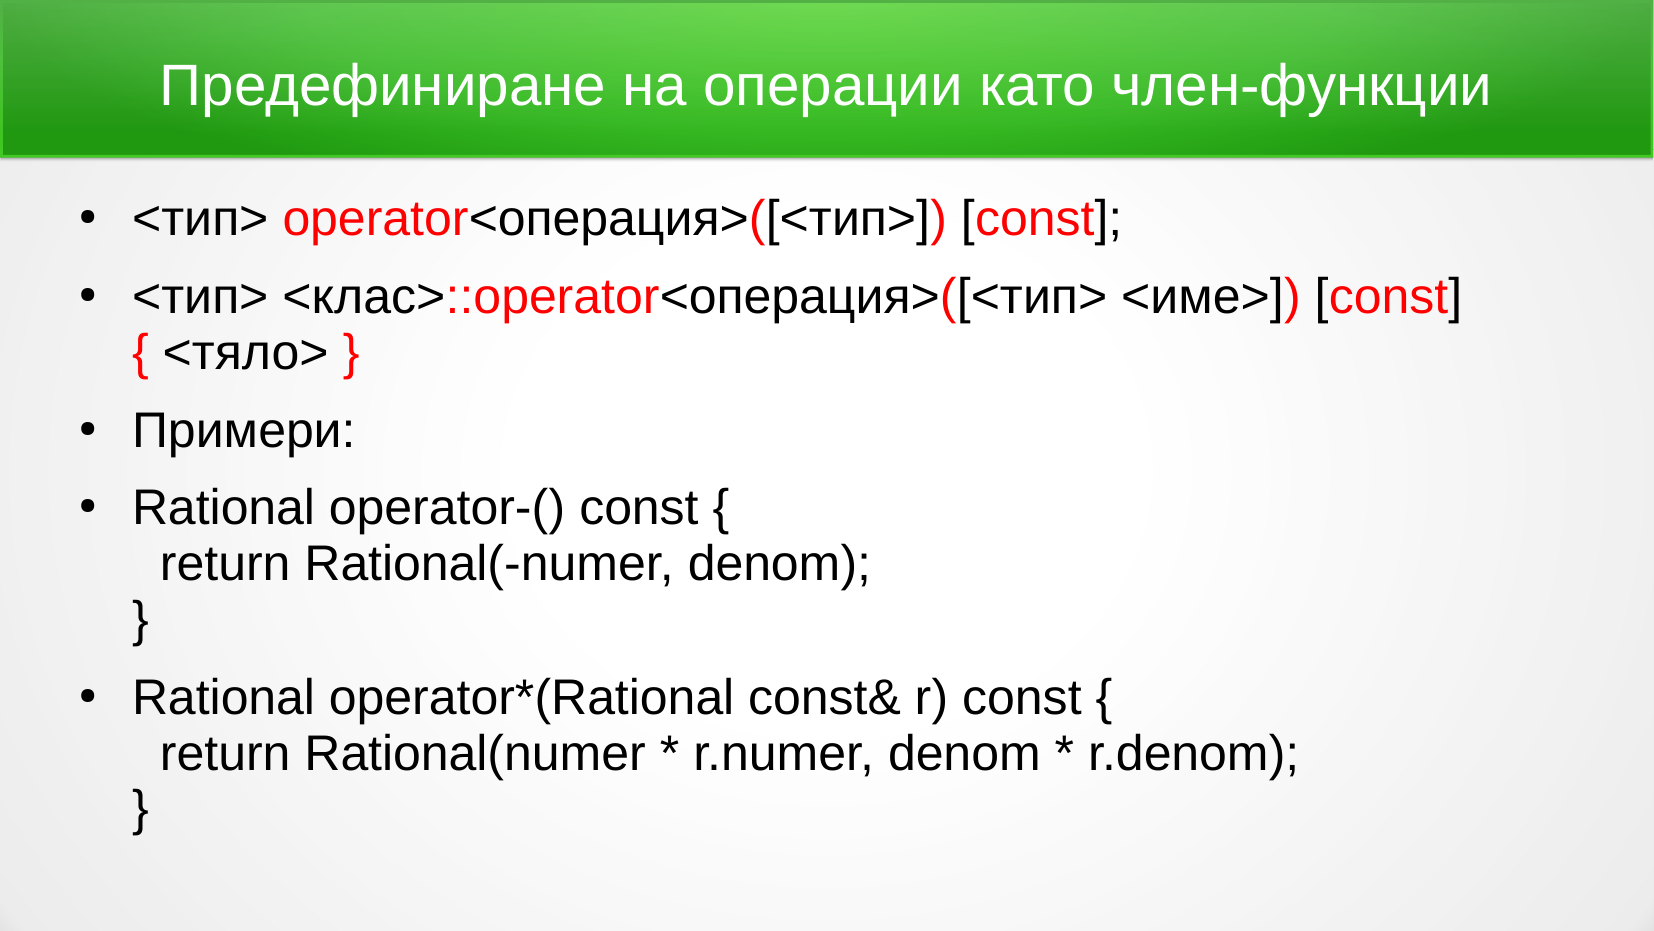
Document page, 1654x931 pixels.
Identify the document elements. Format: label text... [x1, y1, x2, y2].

title Предефиниране на операции като член-функции [82, 36, 1571, 135]
list <тип> operator<операция>([<тип>]) [const]; <тип> <клас>::operator<операция>([<тип> <име>]) [const] { <тяло> } Примери: Rational operator-() const { return Rational(-numer, denom); } Rational operator*(Rational const& r) const { return Rational(numer * r.numer, denom * r.denom); } [61, 190, 1583, 886]
